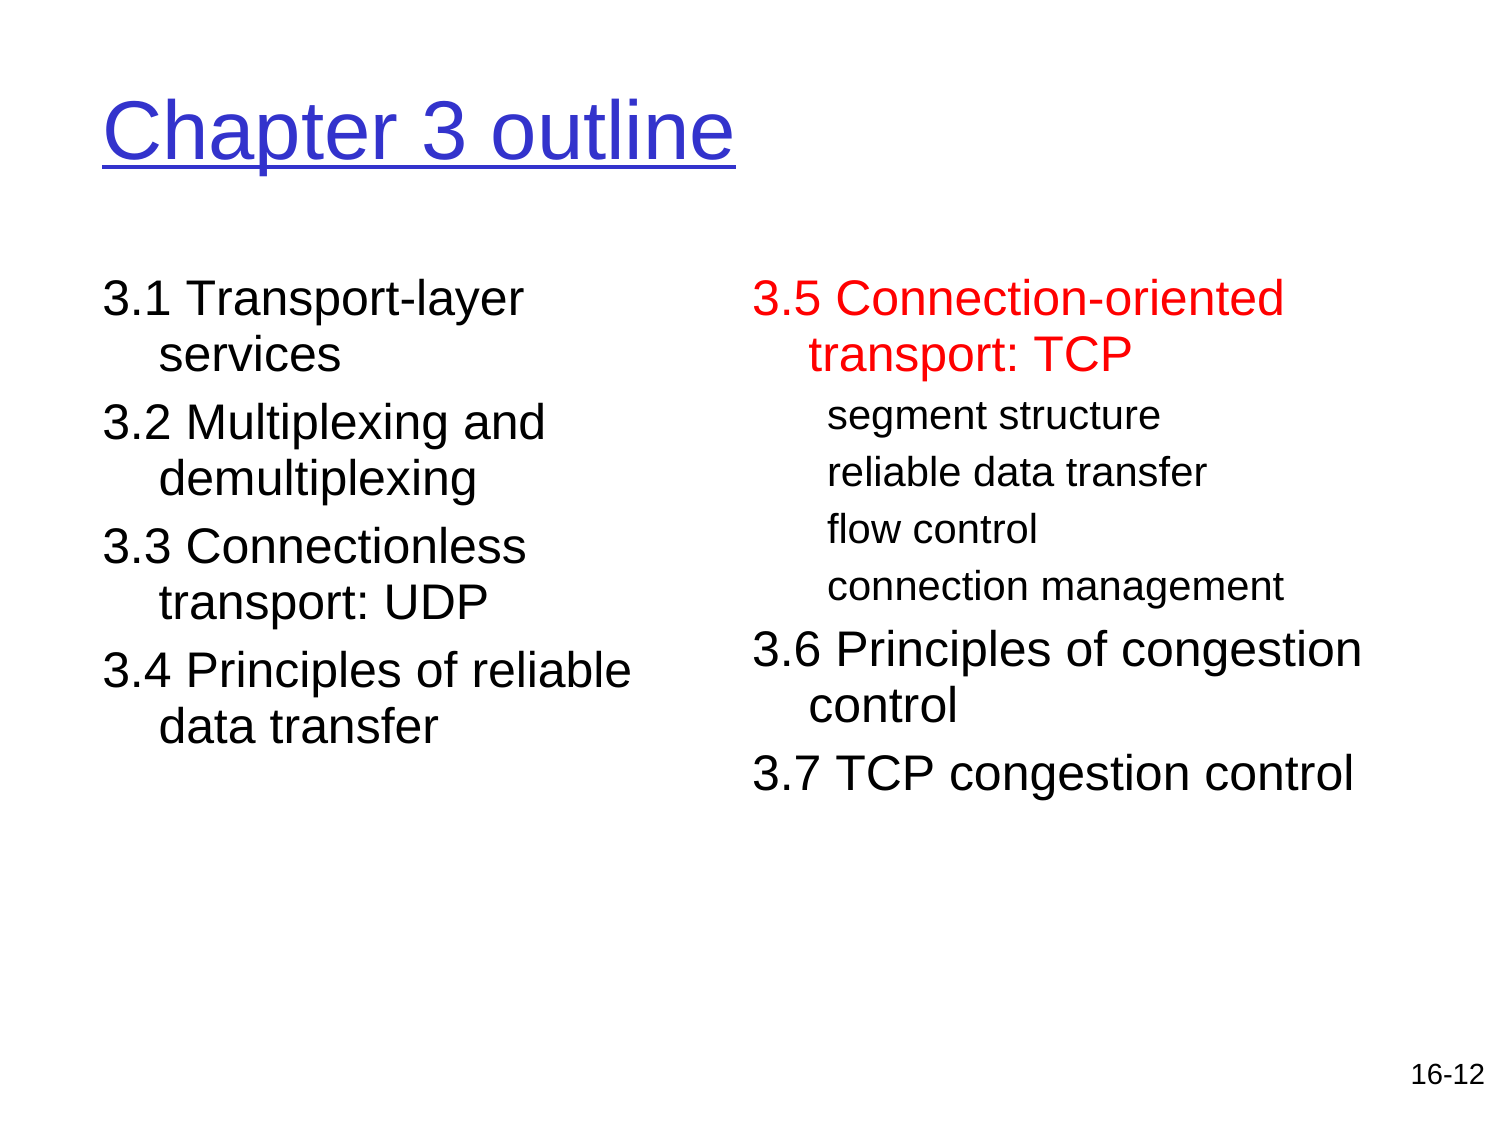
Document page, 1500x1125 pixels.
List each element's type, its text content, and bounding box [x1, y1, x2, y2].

title Chapter 3 outline [87, 37, 1363, 225]
list 3.1 Transport-layer services 3.2 Multiplexing and demultiplexing 3.3 Connectionless transport: UDP 3.4 Principles of reliable data transfer [87, 262, 713, 1026]
list 3.5 Connection-oriented transport: TCP segment structure reliable data transfer flow control connection management 3.6 Principles of congestion control 3.7 TCP congestion control [737, 262, 1403, 1026]
